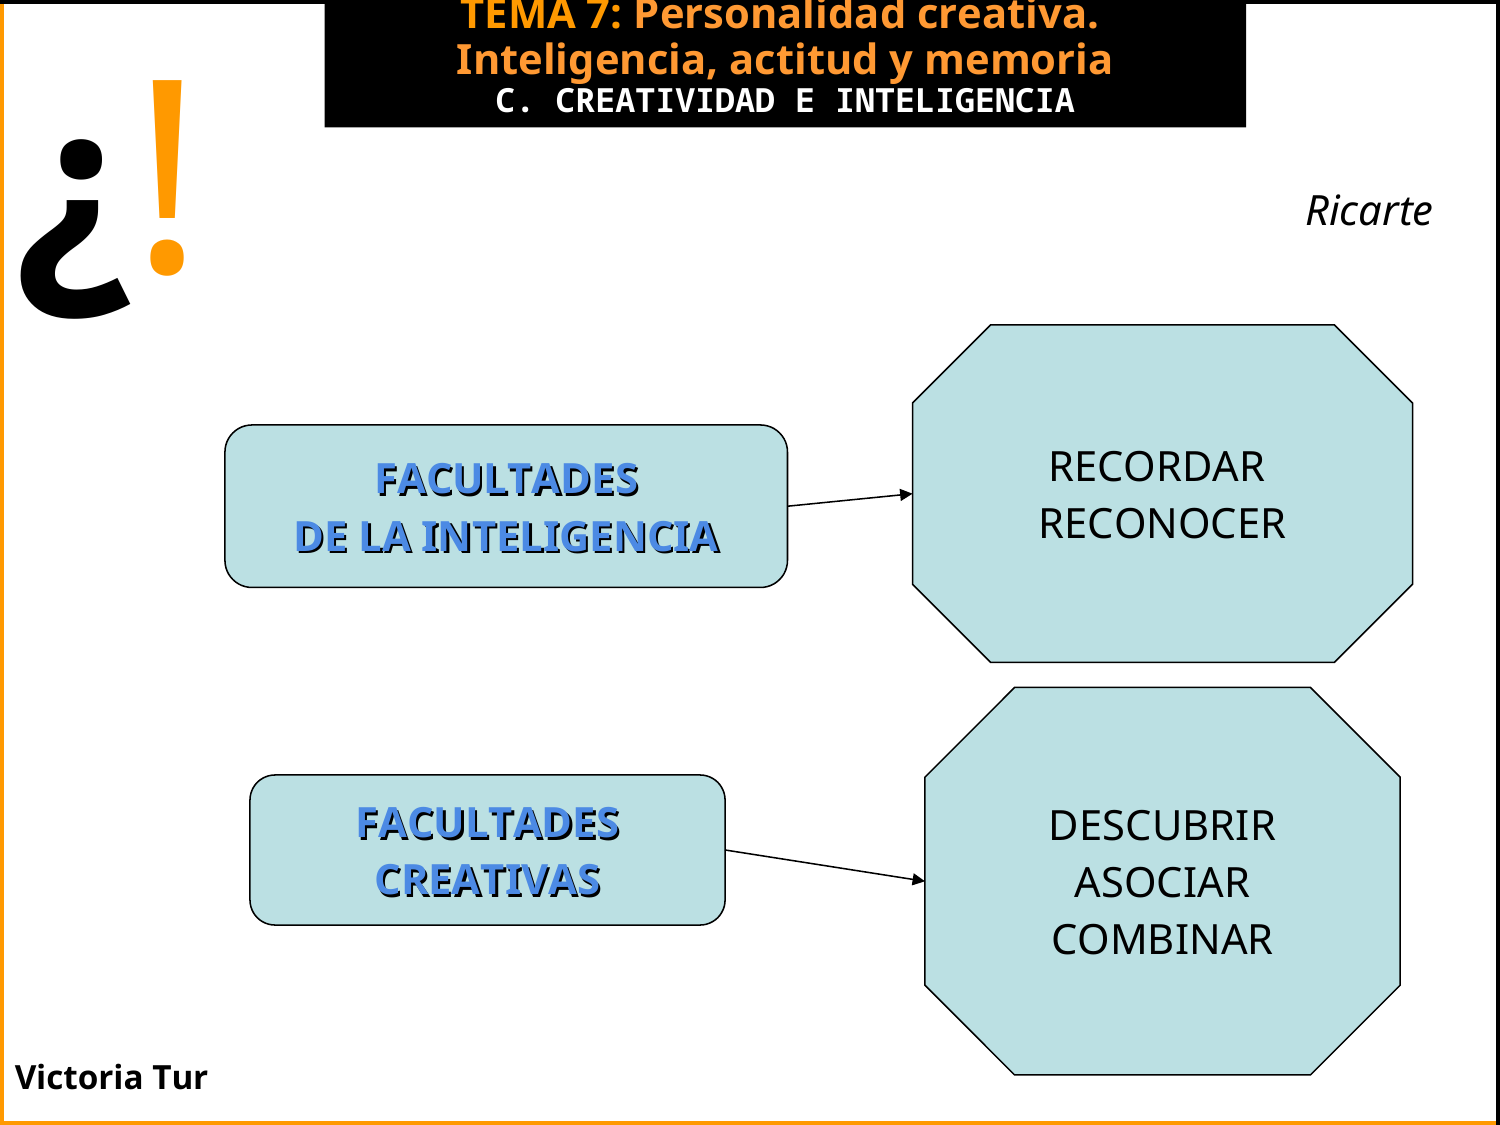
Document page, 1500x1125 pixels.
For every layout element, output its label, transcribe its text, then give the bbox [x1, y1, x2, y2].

text_box DESCUBRIR ASOCIAR COMBINAR [924, 687, 1401, 1075]
text_box Ricarte [1290, 172, 1449, 246]
text_box FACULTADES CREATIVAS [249, 774, 726, 926]
text_box FACULTADES DE LA INTELIGENCIA [224, 424, 788, 588]
text_box RECORDAR RECONOCER [912, 324, 1413, 663]
